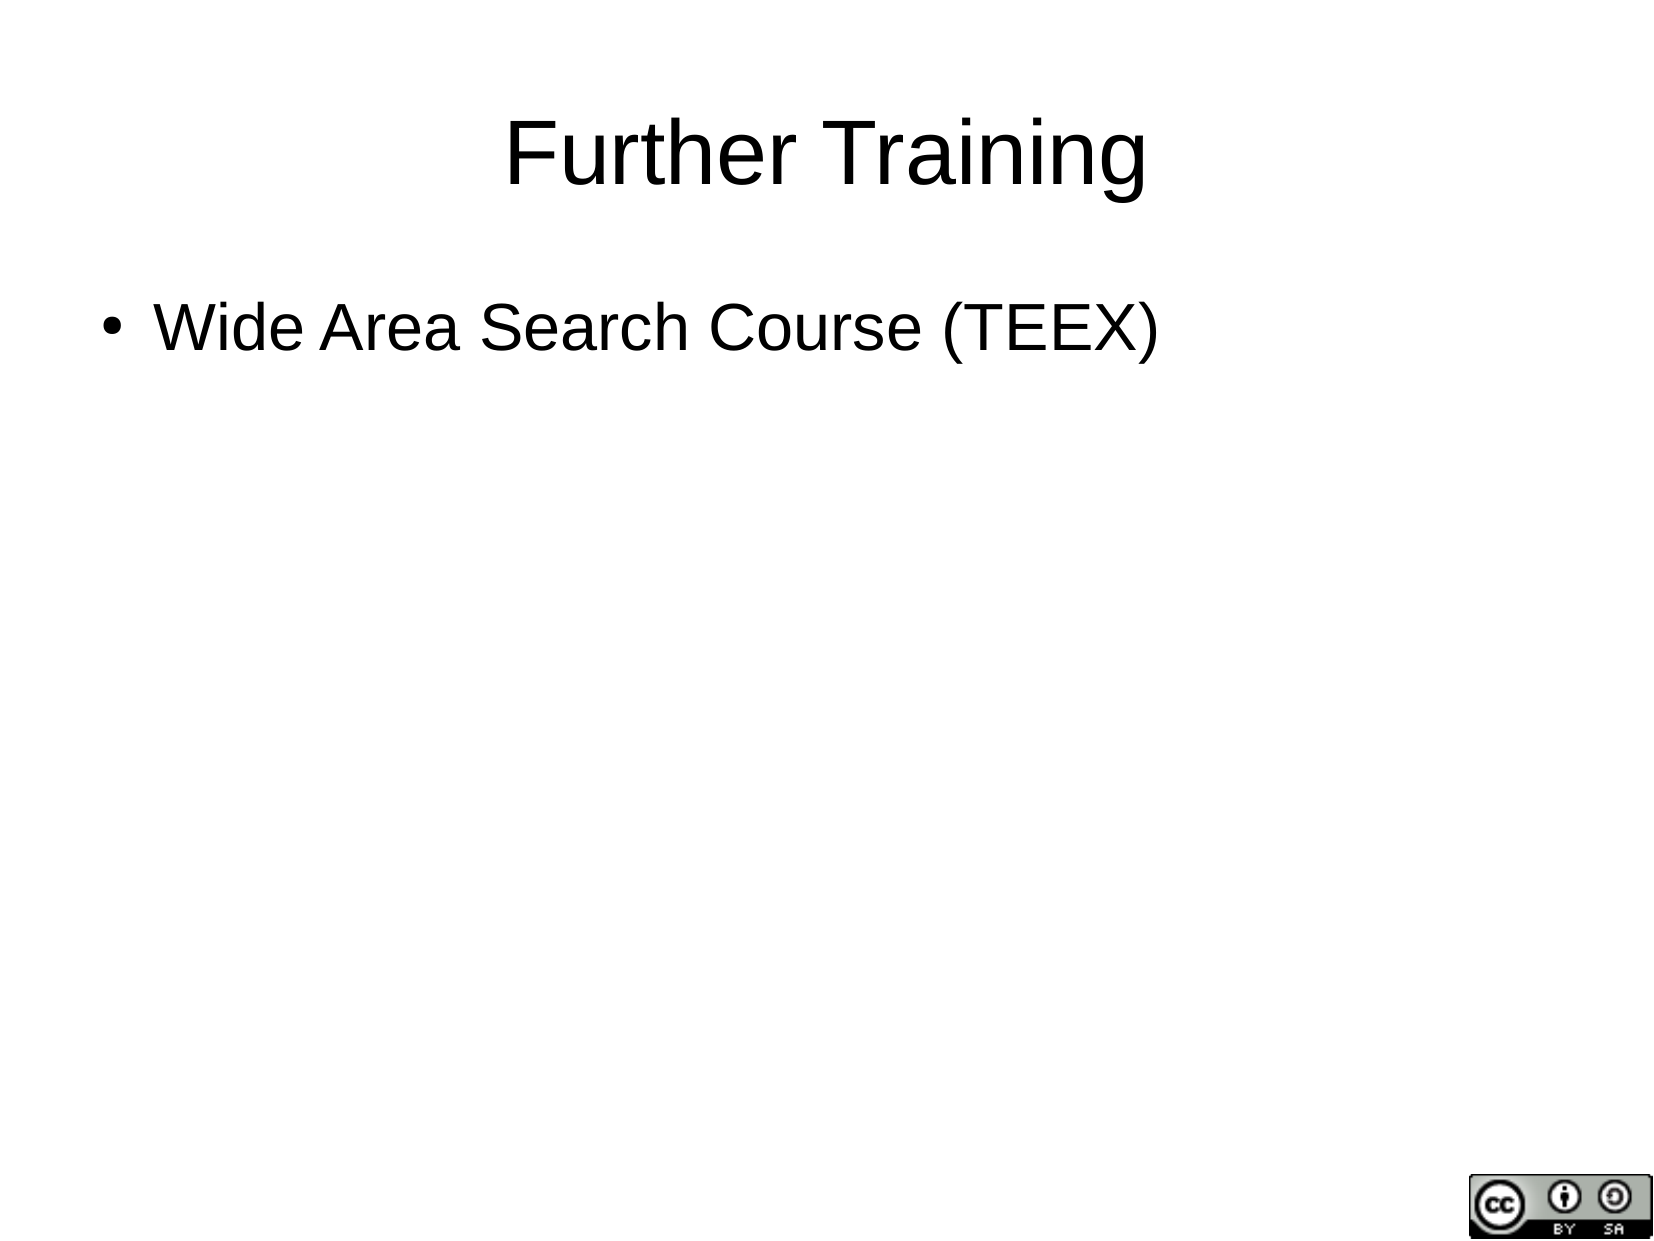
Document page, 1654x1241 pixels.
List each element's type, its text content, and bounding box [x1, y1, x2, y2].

picture [1469, 1174, 1653, 1239]
title Further Training [82, 49, 1571, 257]
list Wide Area Search Course (TEEX) [82, 290, 1571, 1010]
